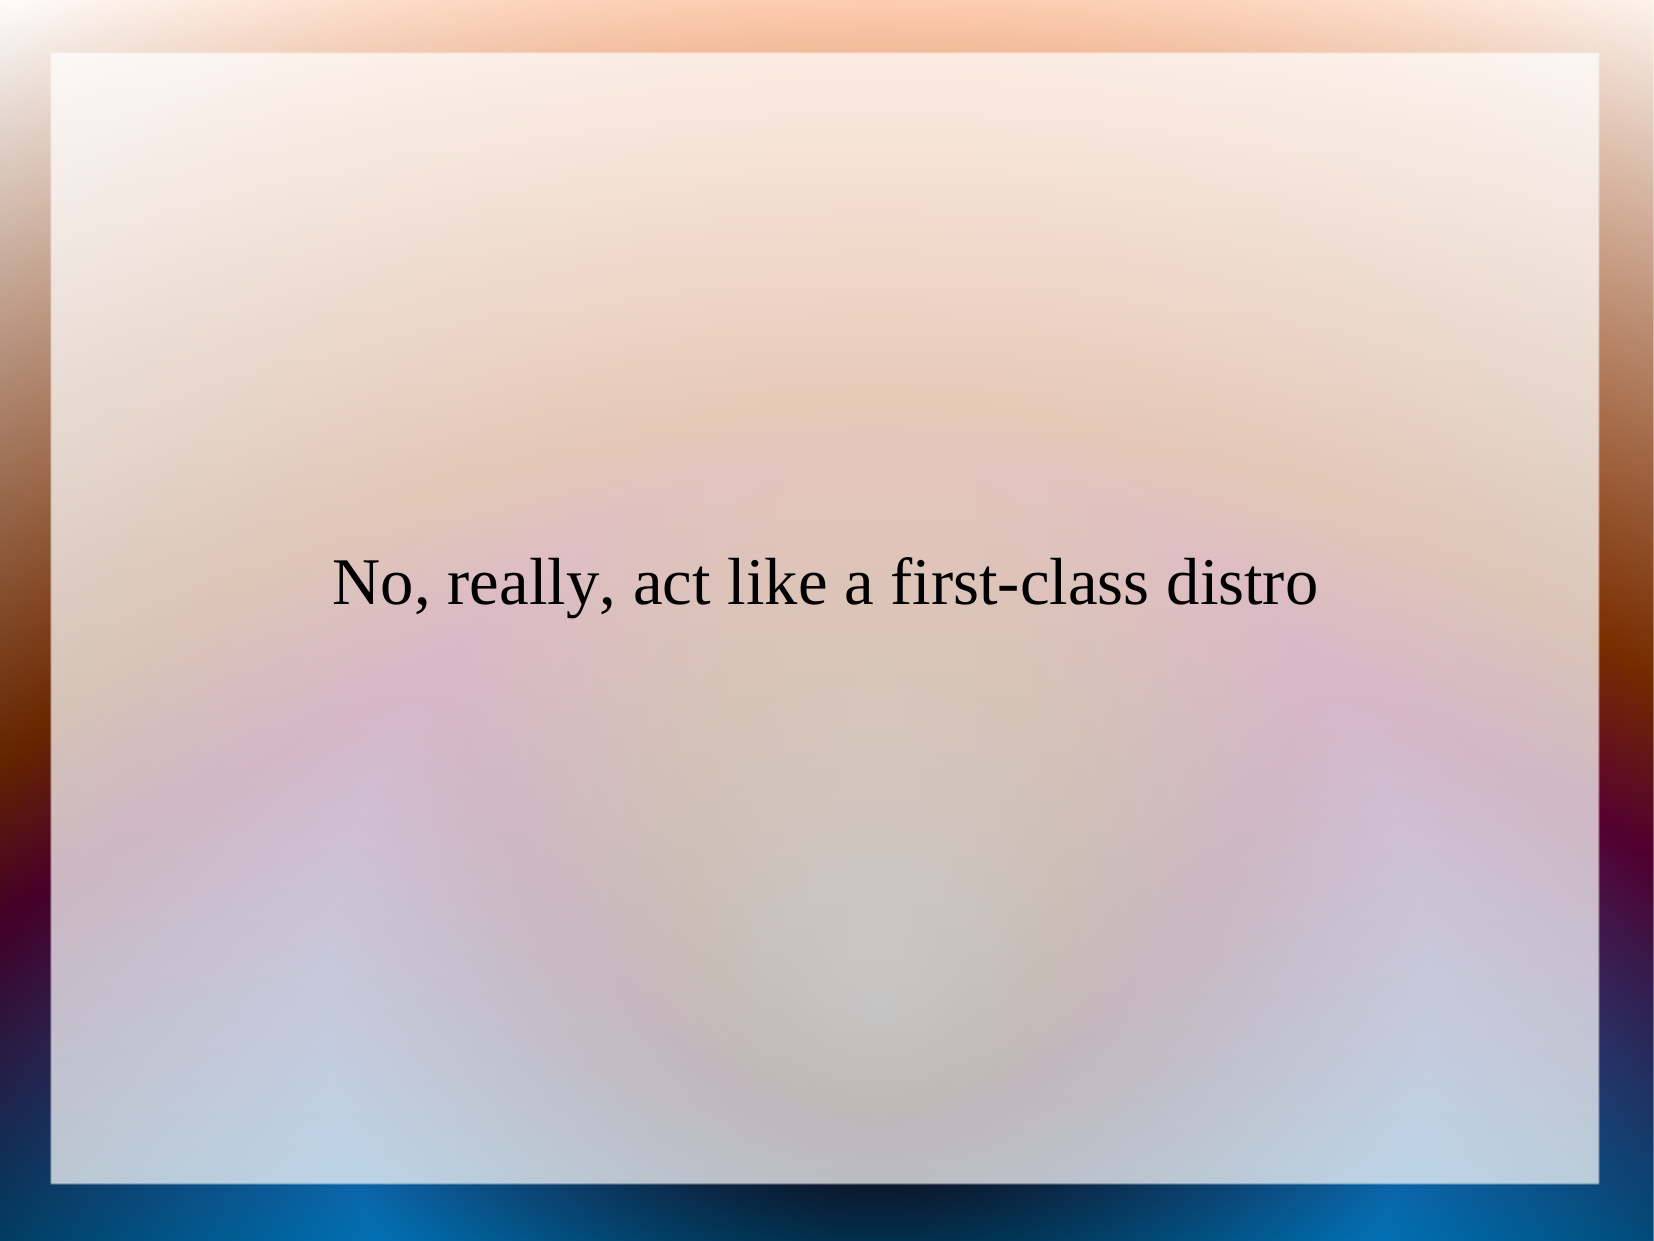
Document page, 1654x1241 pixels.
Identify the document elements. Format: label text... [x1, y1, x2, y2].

subtitle No, really, act like a first-class distro [82, 62, 1571, 1102]
picture [0, 0, 1654, 1241]
